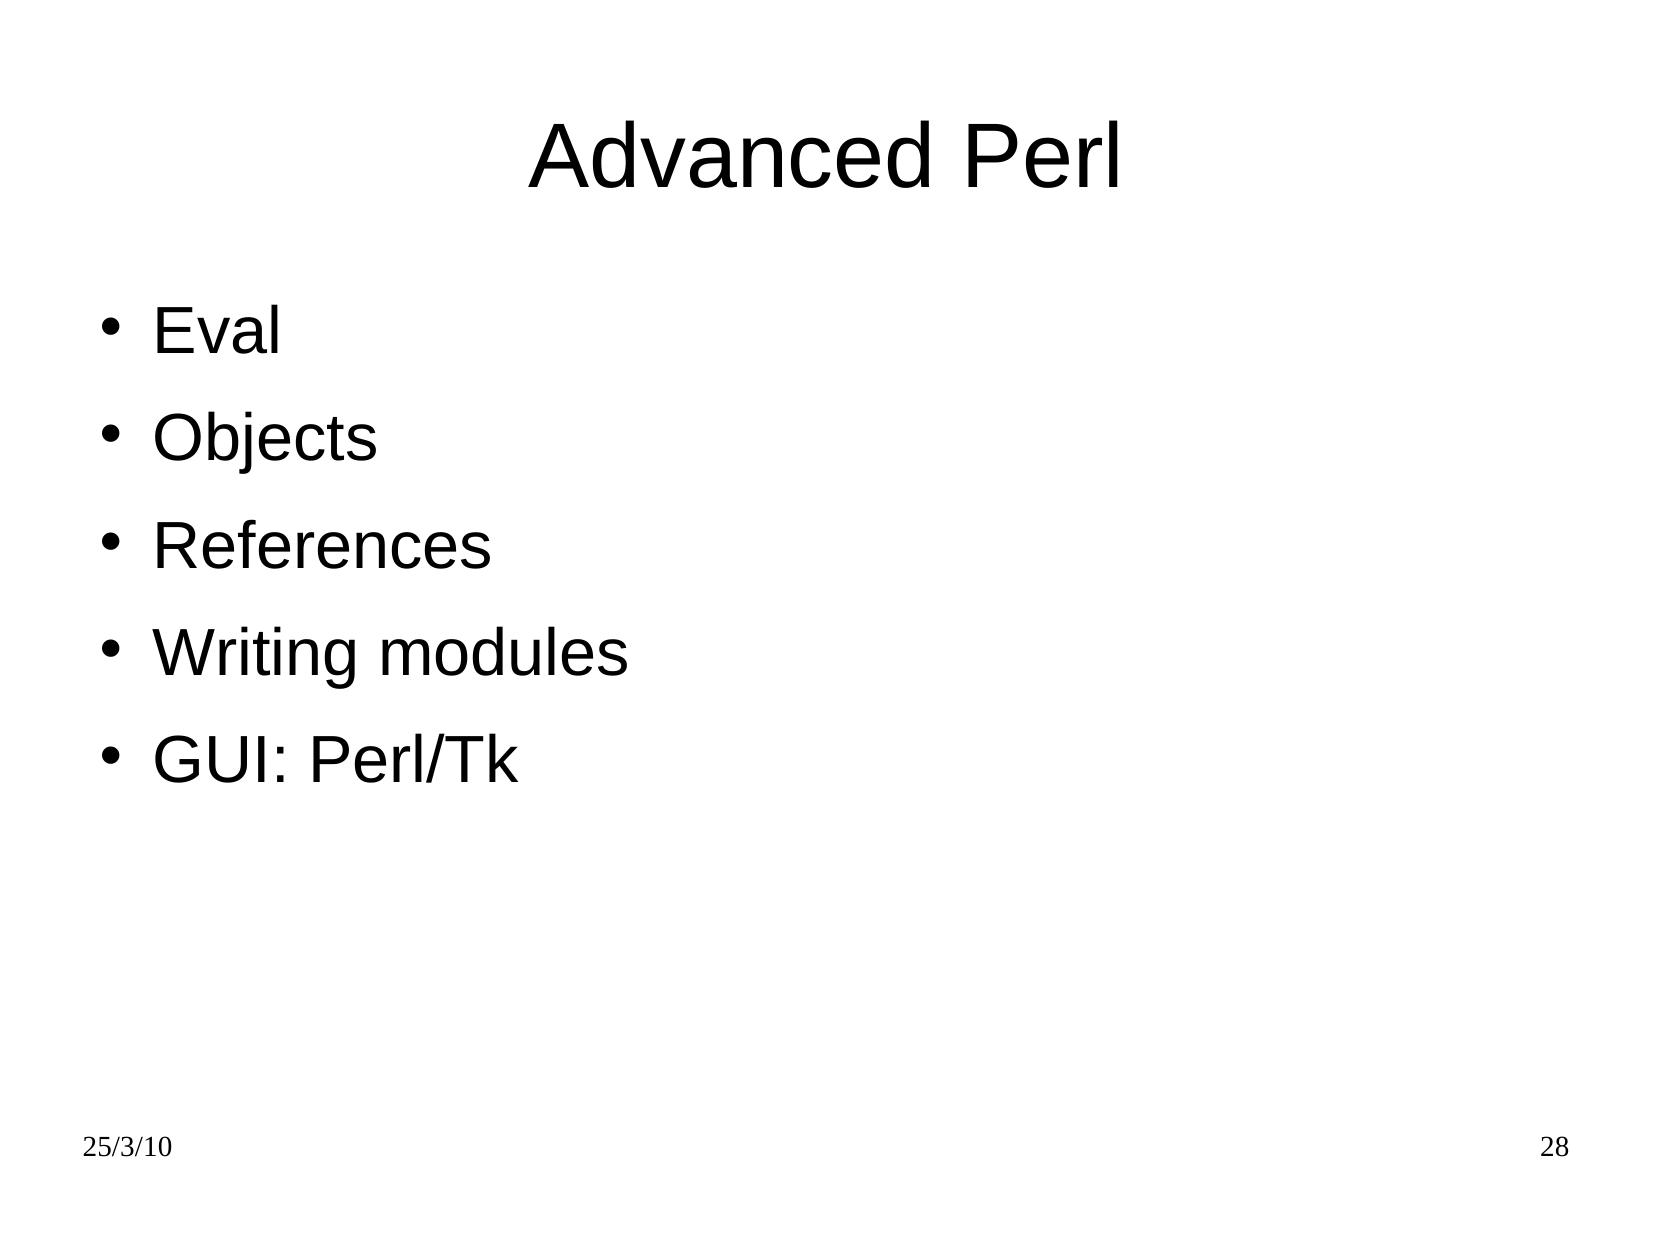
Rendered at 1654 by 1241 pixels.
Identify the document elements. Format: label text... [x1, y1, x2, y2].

list Eval Objects References Writing modules GUI: Perl/Tk [82, 290, 1571, 1094]
title Advanced Perl [82, 56, 1571, 250]
